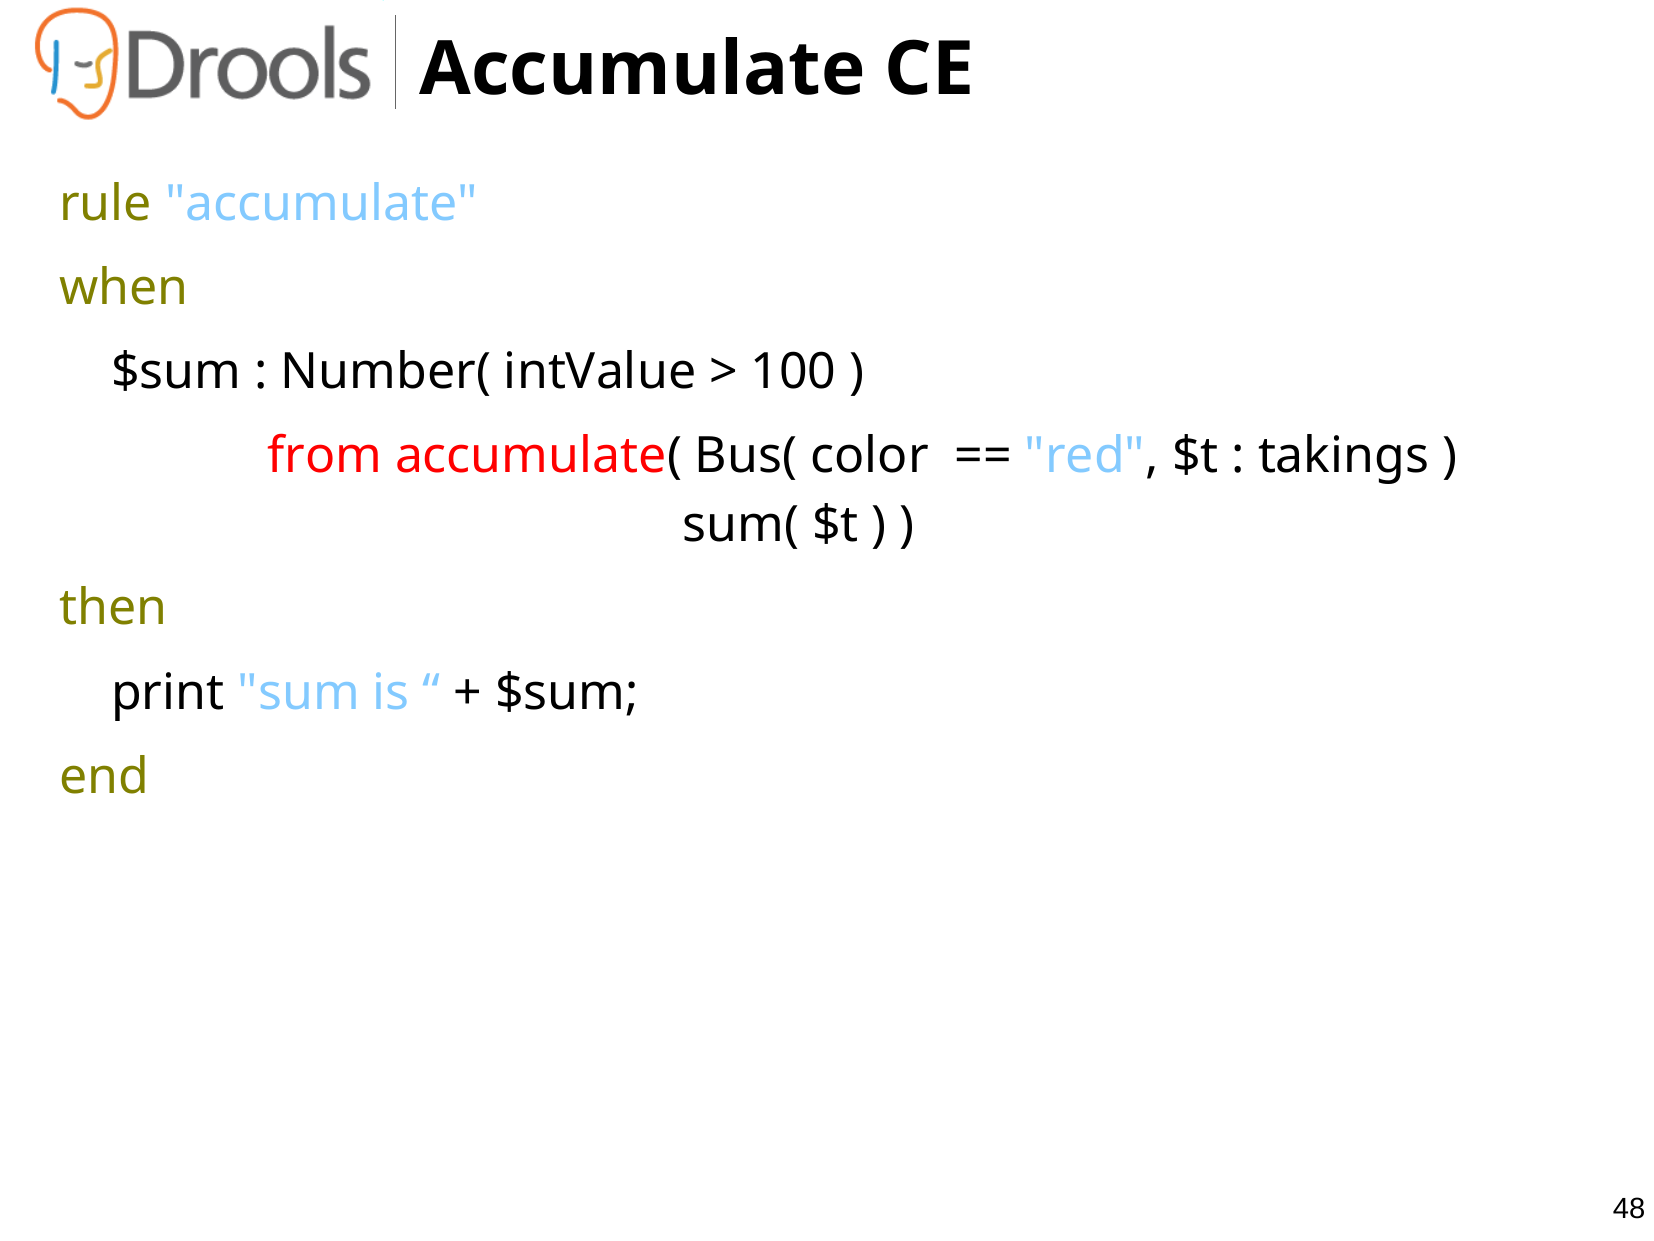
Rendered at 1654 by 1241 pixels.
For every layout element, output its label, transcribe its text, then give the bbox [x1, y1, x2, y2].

list rule "accumulate" when $sum : Number( intValue > 100 ) from accumulate( Bus( color == "red", $t : takings ) sum( $t ) ) then print "sum is “ + $sum; end [59, 166, 1517, 934]
title Accumulate CE [419, 12, 1630, 118]
picture [29, 0, 384, 126]
